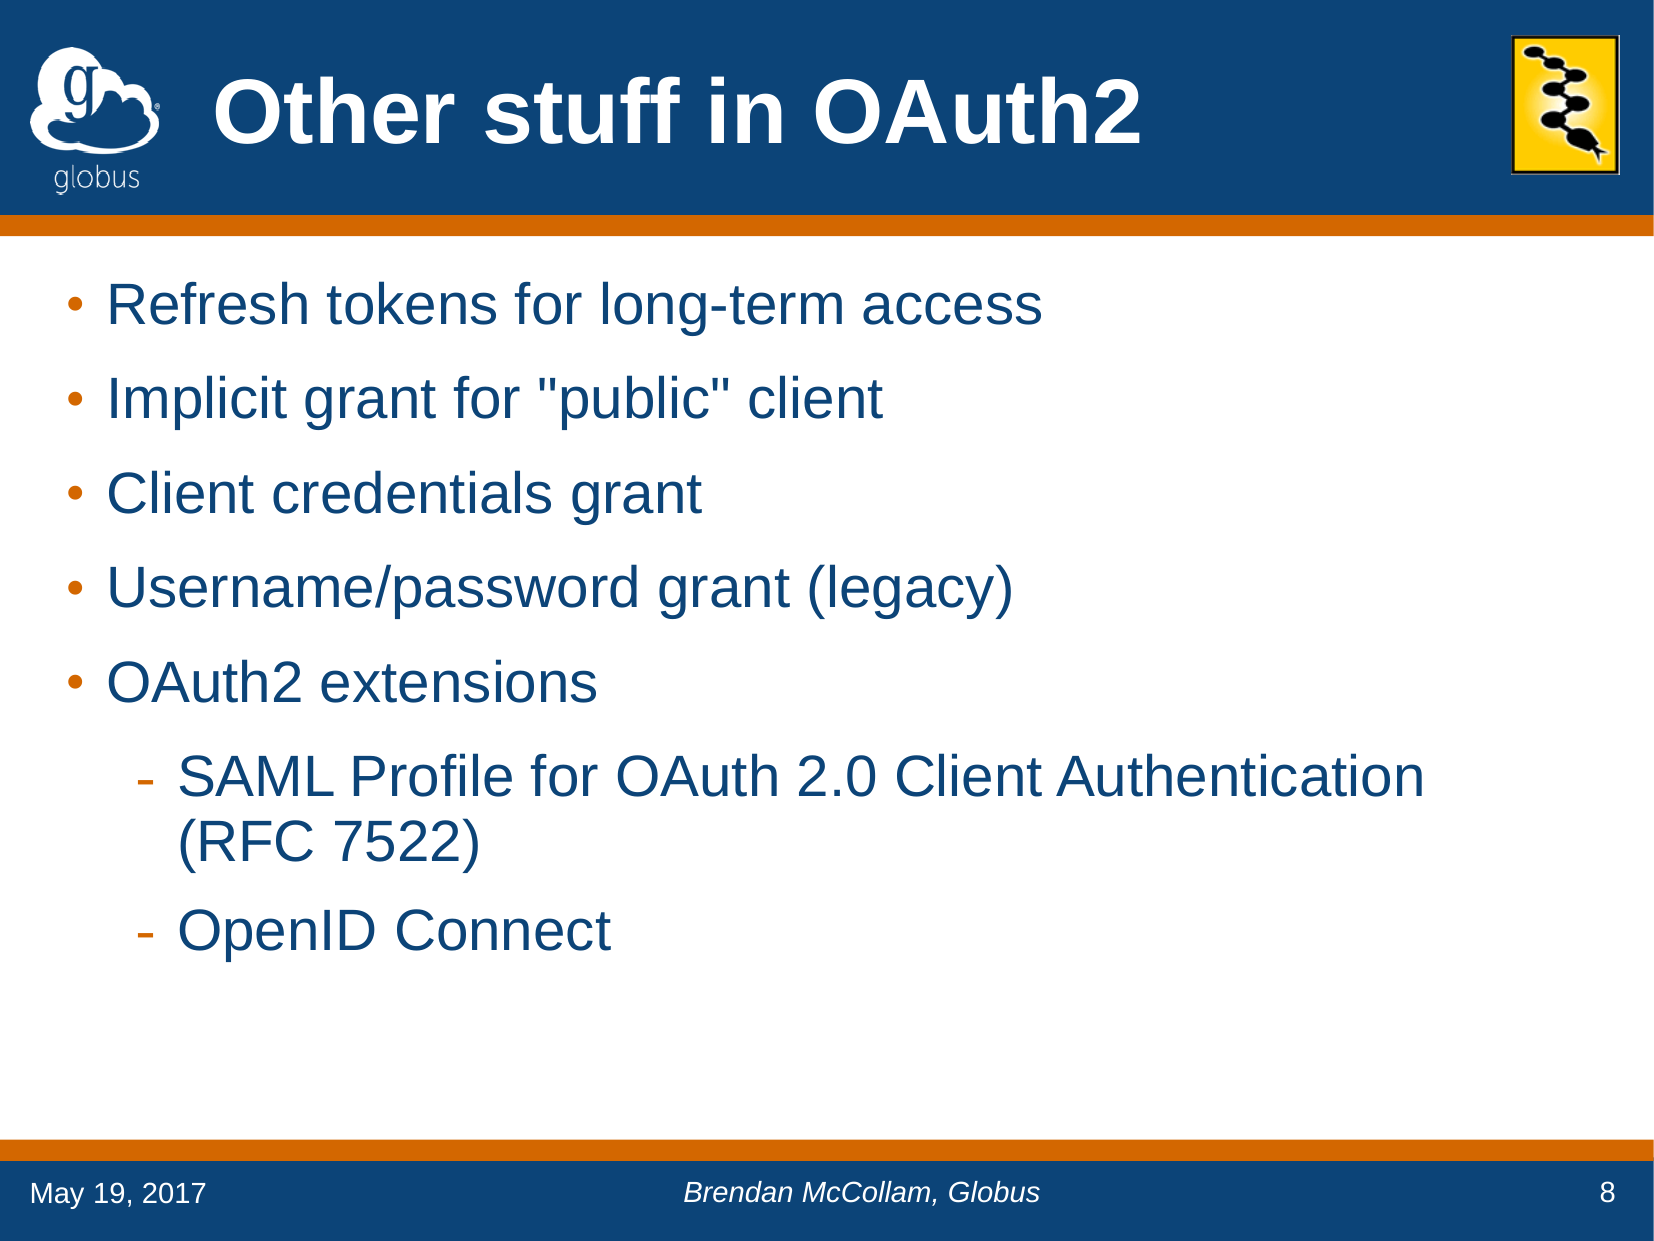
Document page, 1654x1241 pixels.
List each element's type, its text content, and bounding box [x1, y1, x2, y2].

list Refresh tokens for long-term access Implicit grant for "public" client Client credentials grant Username/password grant (legacy) OAuth2 extensions SAML Profile for OAuth 2.0 Client Authentication (RFC 7522) OpenID Connect [47, 271, 1607, 1111]
picture [30, 47, 160, 195]
title Other stuff in OAuth2 [212, 8, 1465, 216]
picture [1511, 35, 1620, 175]
